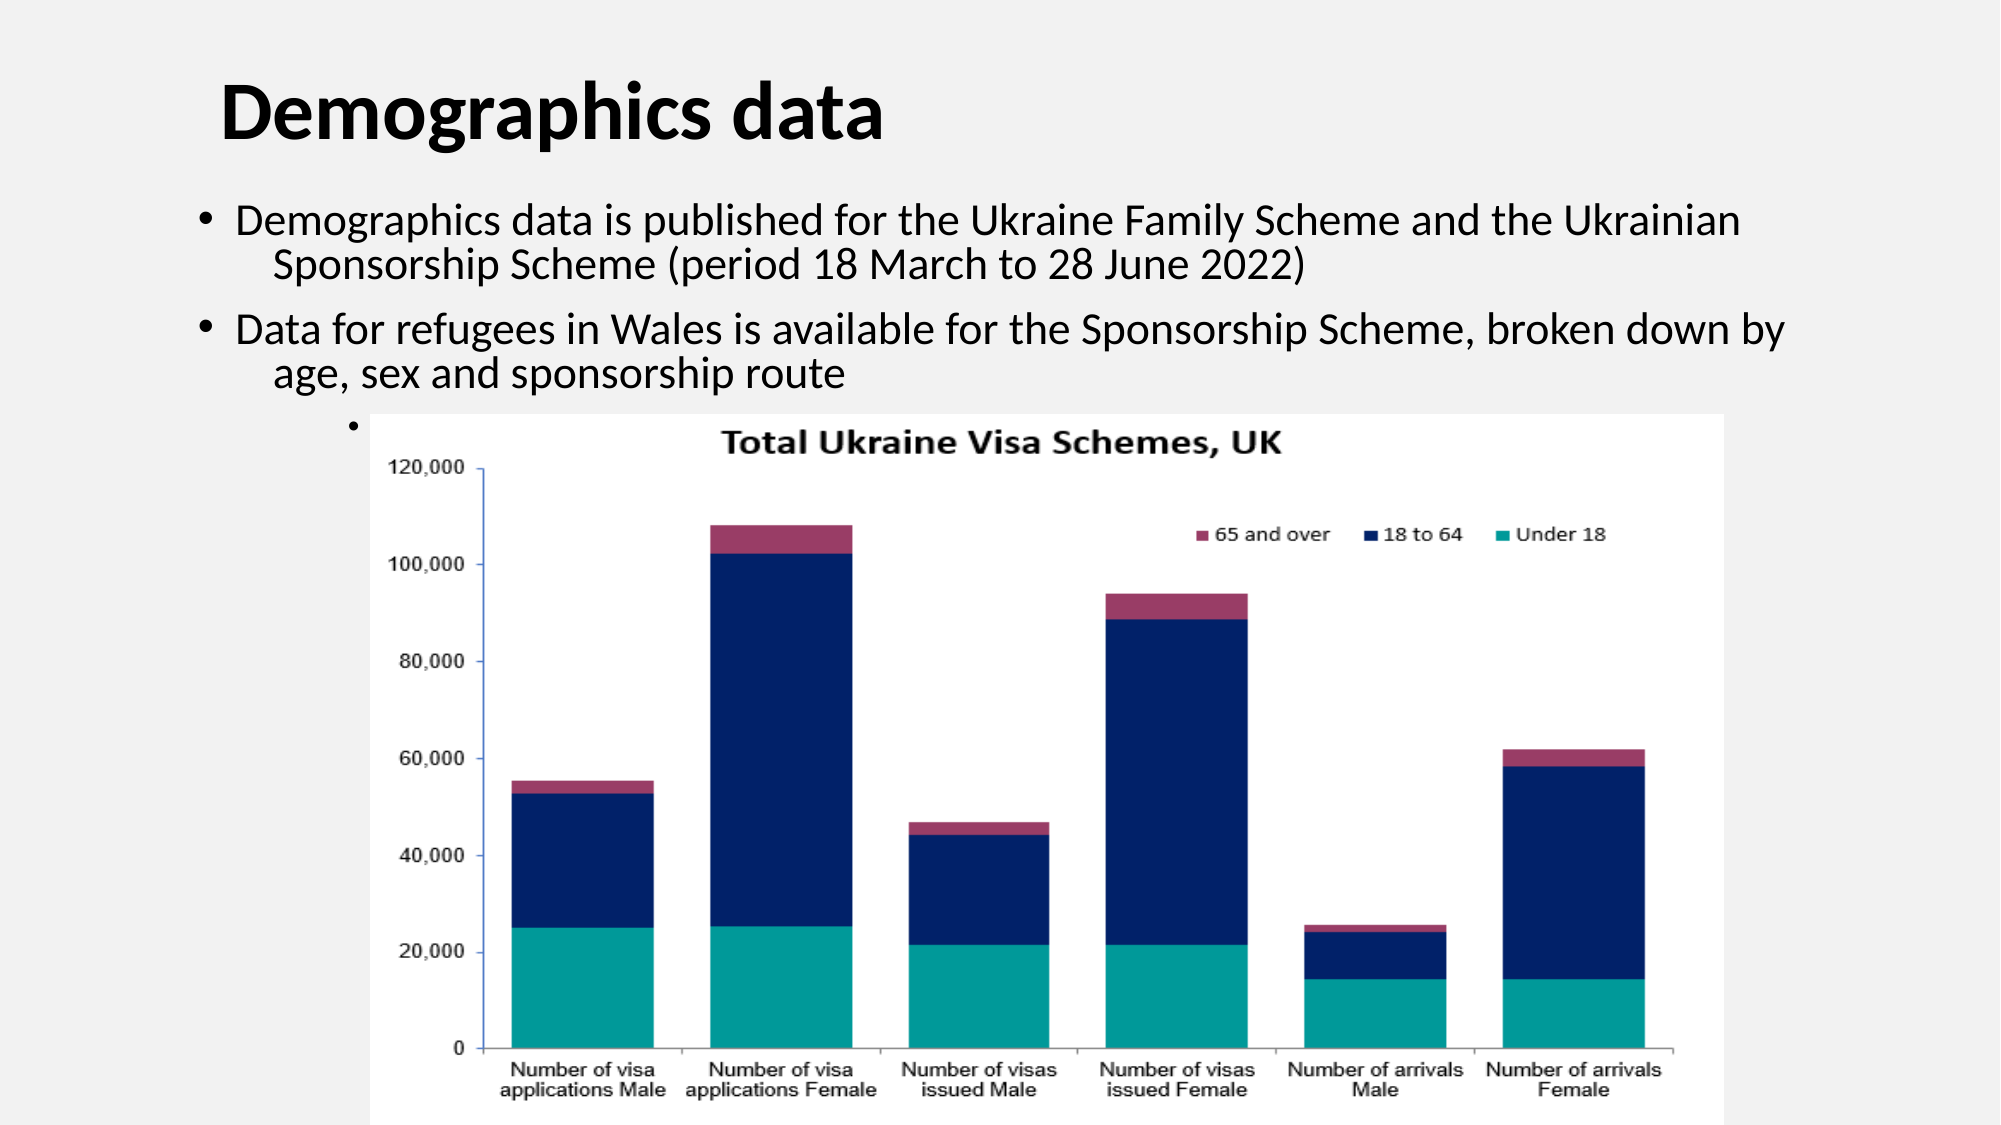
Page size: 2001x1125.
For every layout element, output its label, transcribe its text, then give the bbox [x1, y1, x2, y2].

title Demographics data [205, 31, 1851, 194]
list Demographics data is published for the Ukraine Family Scheme and the Ukrainian Sponsorship Scheme (period 18 March to 28 June 2022) Data for refugees in Wales is available for the Sponsorship Scheme, broken down by age, sex and sponsorship route [183, 193, 1852, 411]
picture [370, 414, 1724, 1125]
